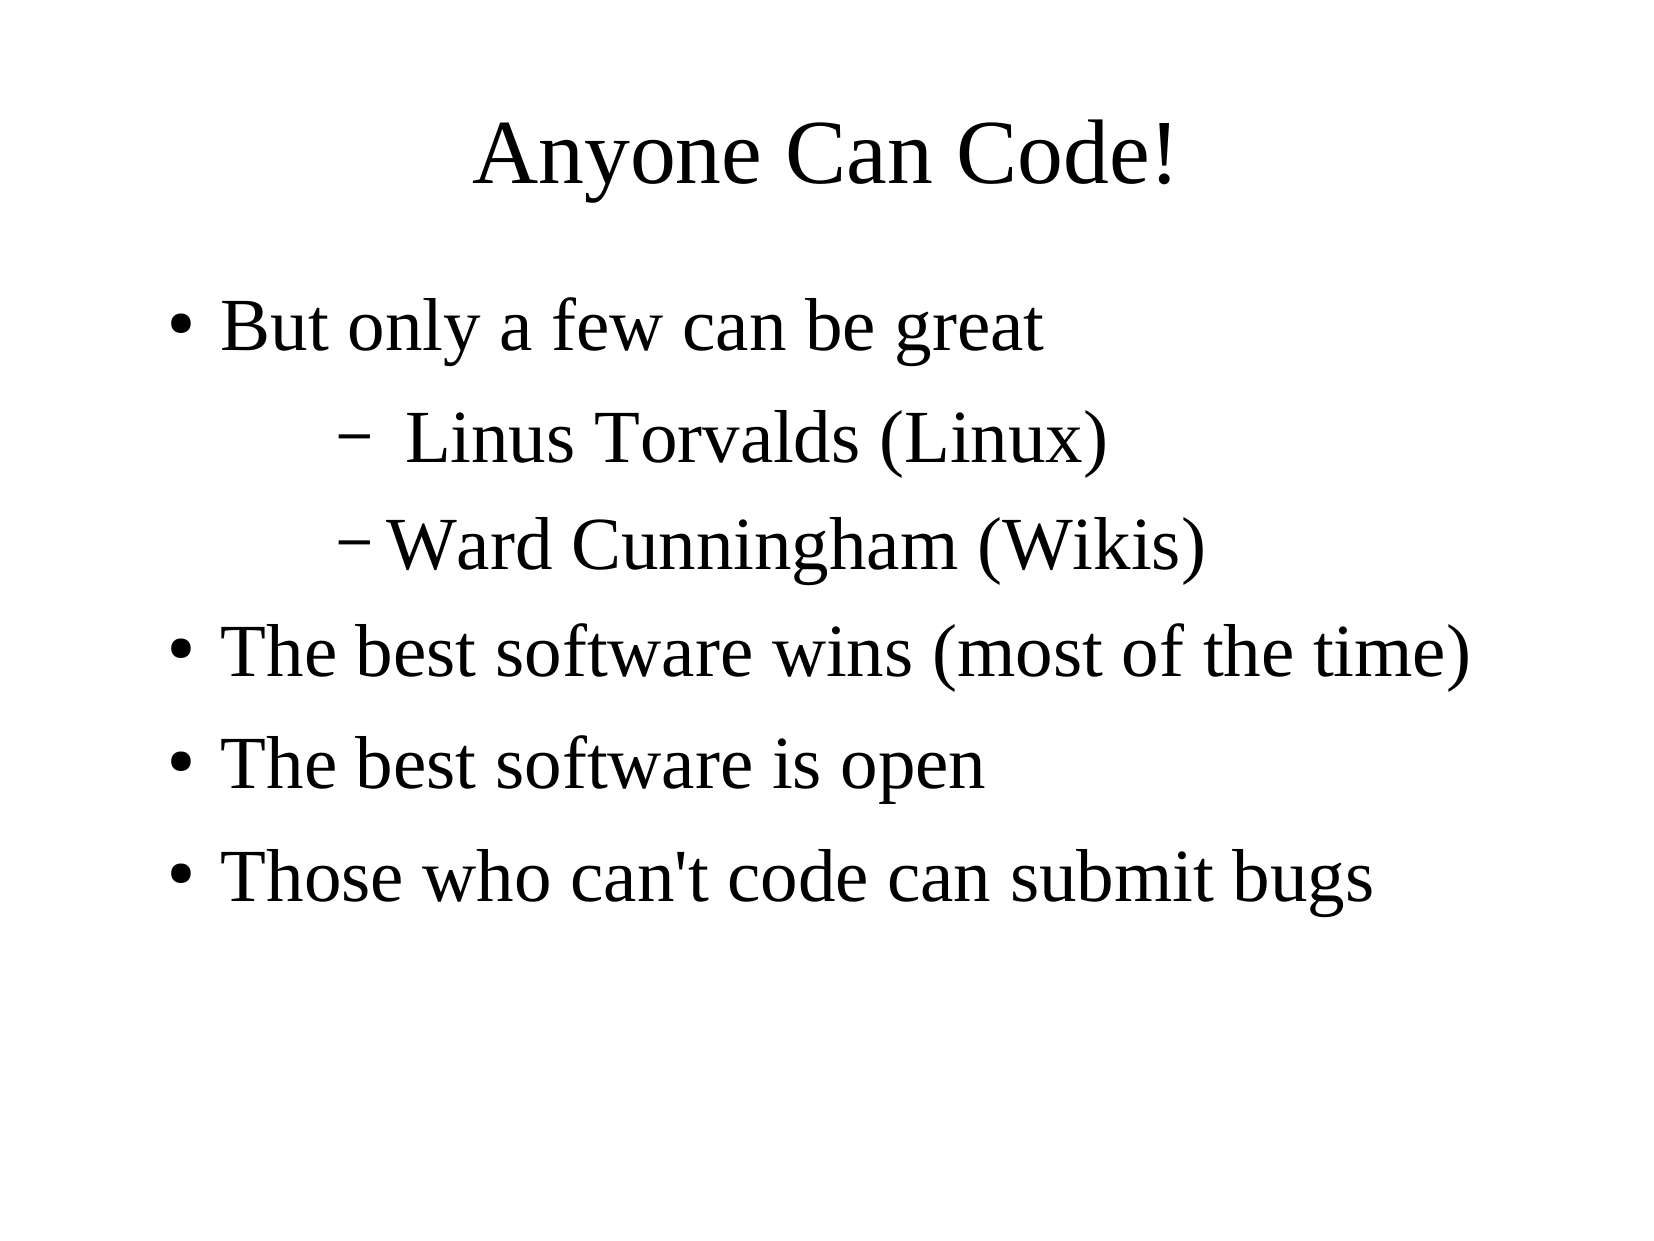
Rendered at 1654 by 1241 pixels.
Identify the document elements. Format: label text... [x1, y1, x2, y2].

title Anyone Can Code! [82, 49, 1571, 257]
list But only a few can be great Linus Torvalds (Linux) Ward Cunningham (Wikis) The best software wins (most of the time) The best software is open Those who can't code can submit bugs [150, 283, 1639, 1088]
